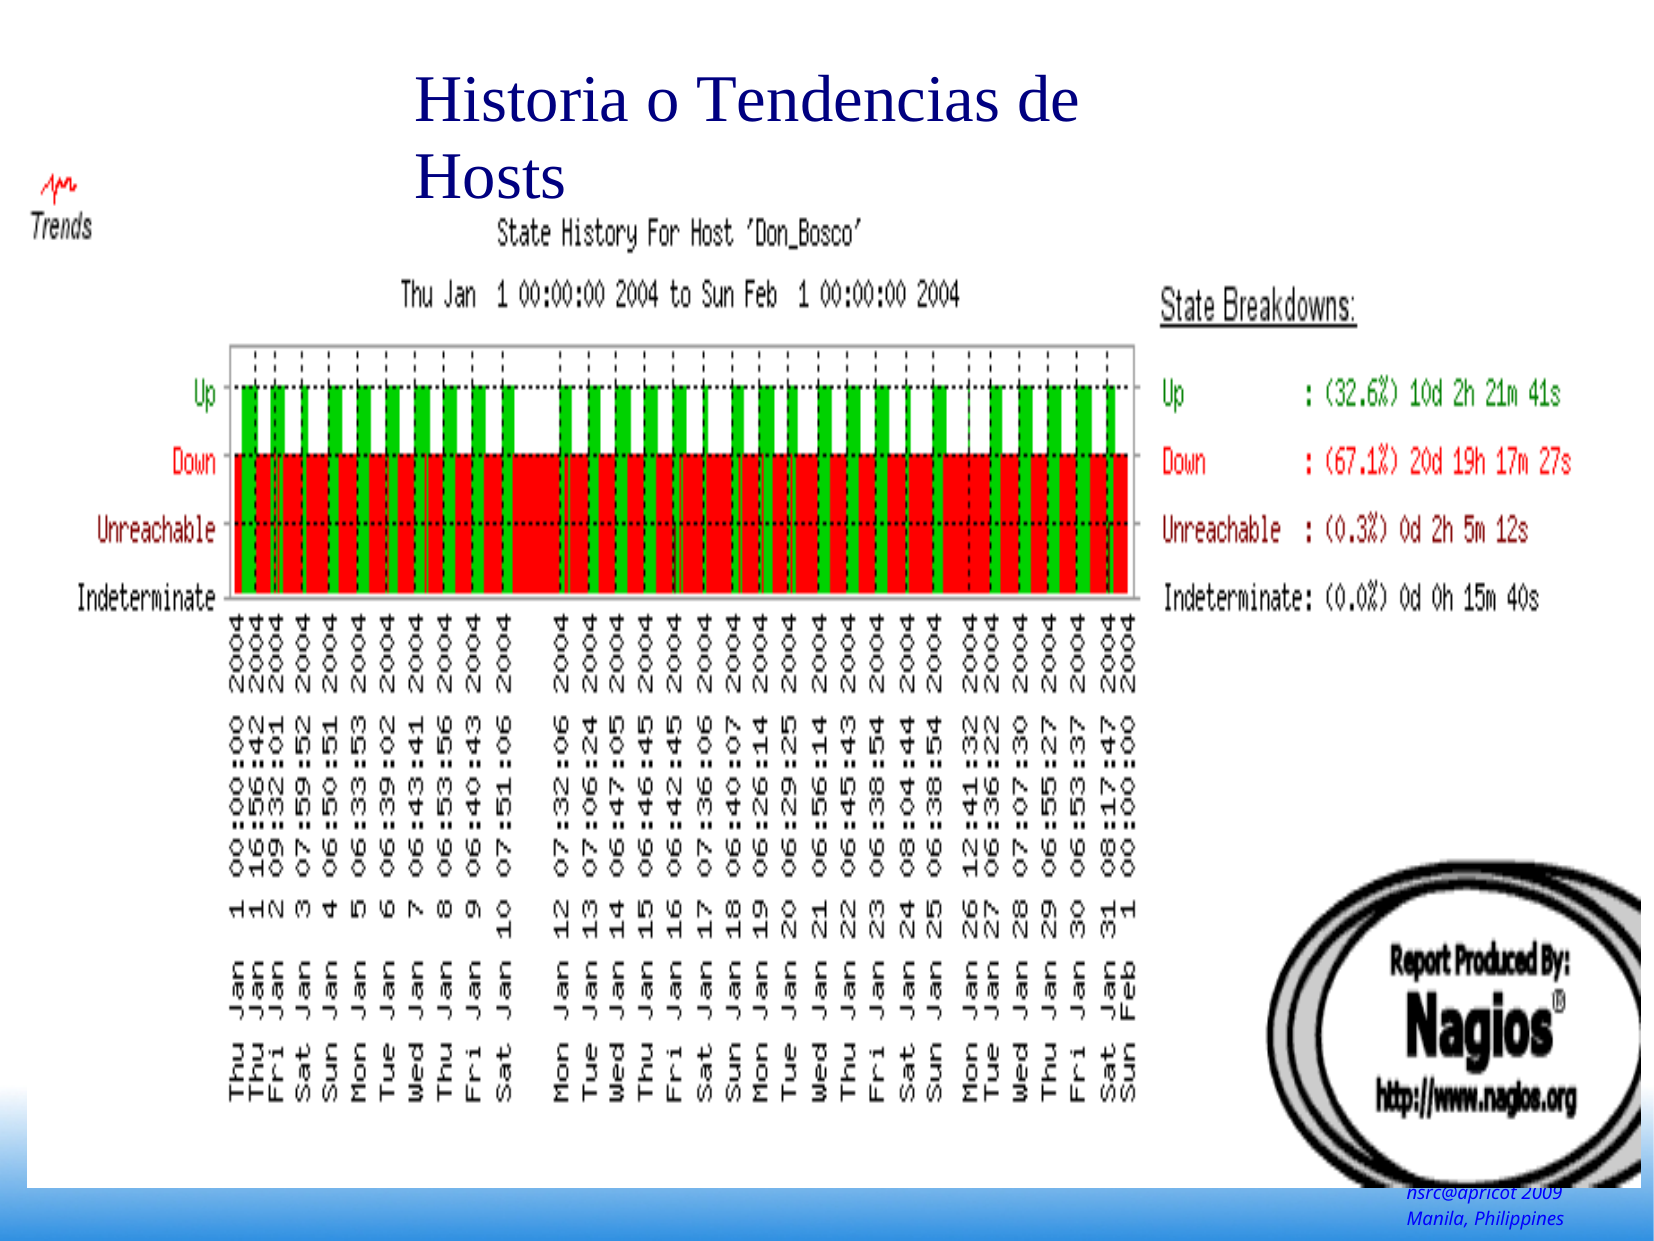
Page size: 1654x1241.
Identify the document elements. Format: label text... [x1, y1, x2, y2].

text_box Historia o Tendencias de Hosts [414, 57, 1209, 139]
picture [428, 165, 448, 174]
picture [0, 165, 1654, 1241]
